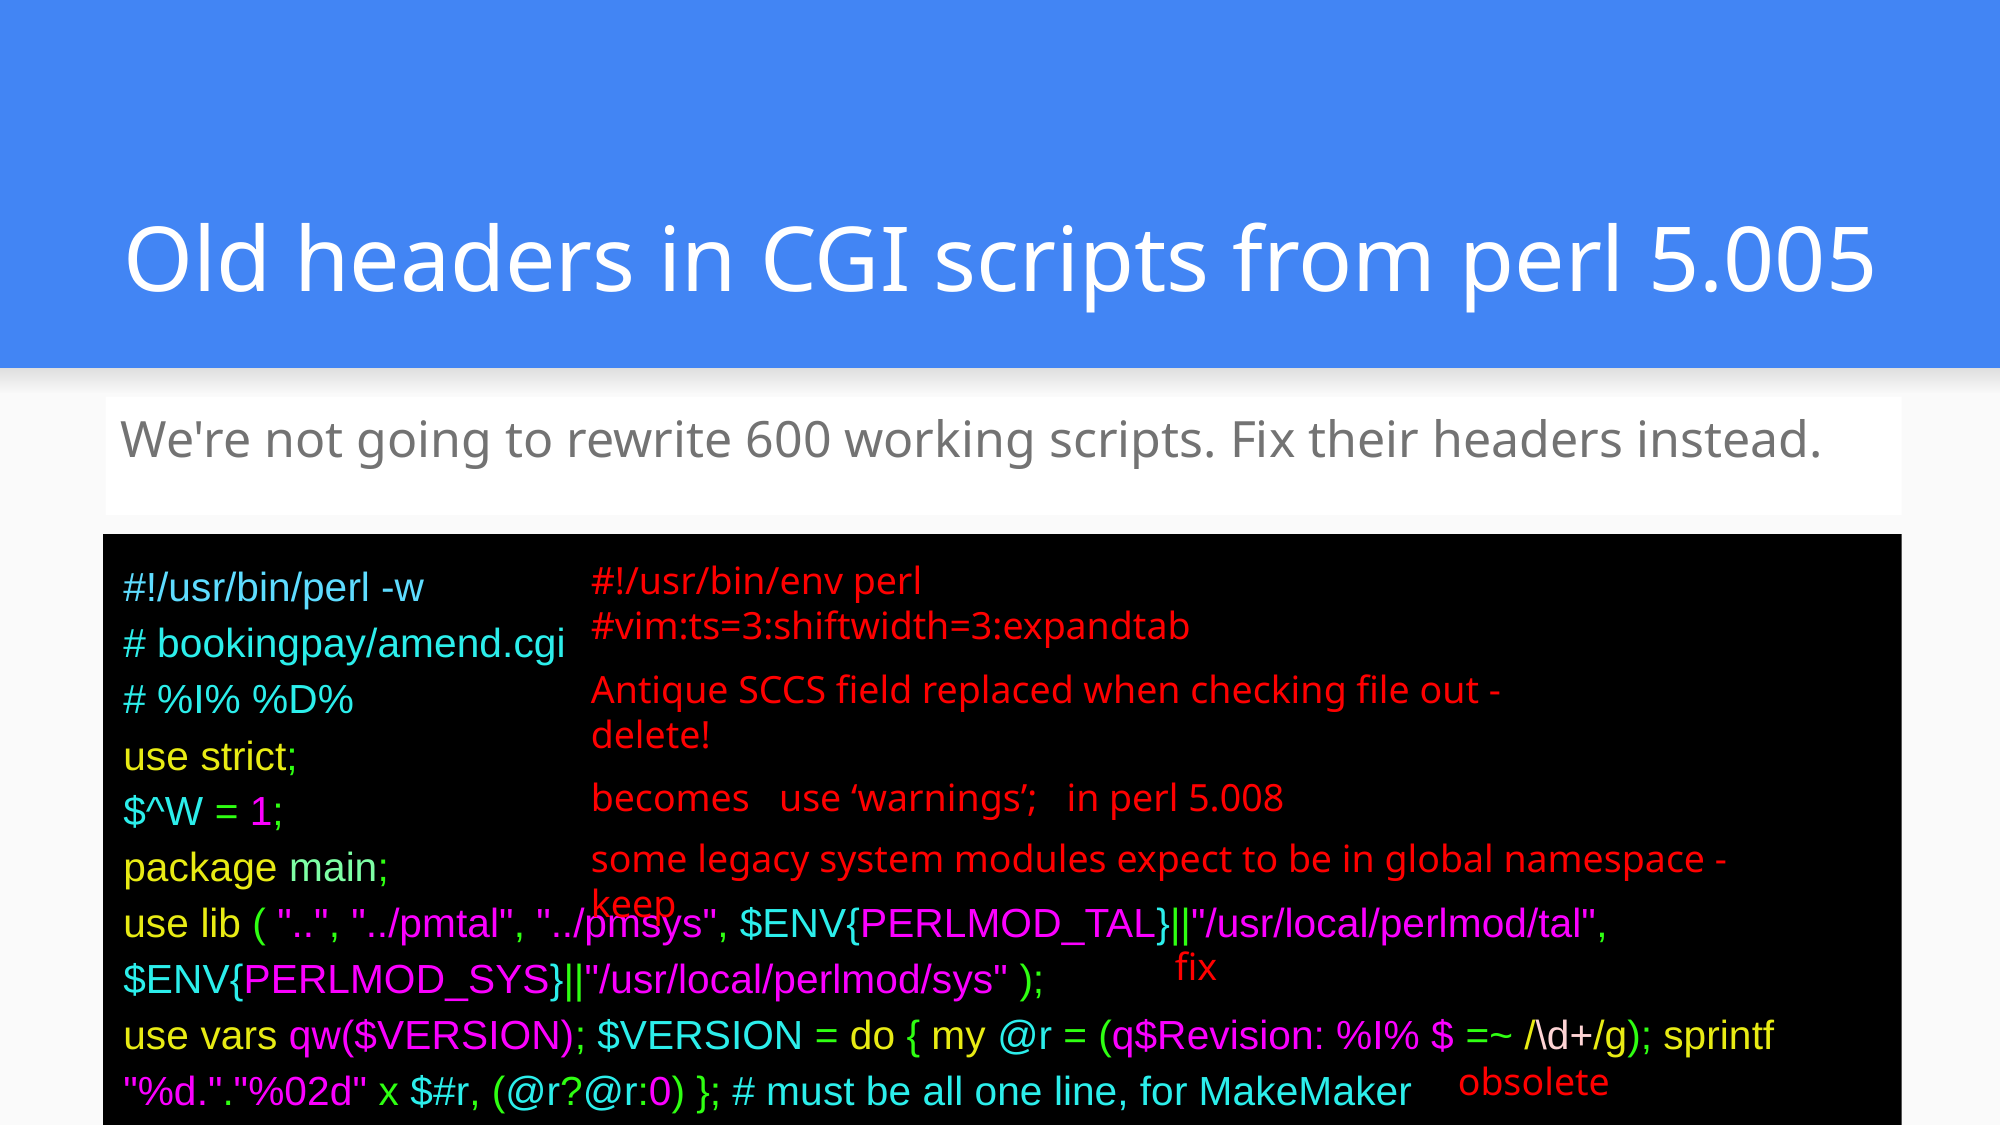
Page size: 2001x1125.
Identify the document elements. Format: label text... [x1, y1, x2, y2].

text_box becomes use ‘warnings’; in perl 5.008 [575, 759, 1592, 820]
text_box some legacy system modules expect to be in global namespace - keep [575, 820, 1790, 903]
title Old headers in CGI scripts from perl 5.005 [103, 161, 1902, 330]
text_box We're not going to rewrite 600 working scripts. Fix their headers instead. [105, 396, 1902, 515]
text_box fix [1159, 928, 1429, 1011]
text_box #!/usr/bin/env perl #vim:ts=3:shiftwidth=3:expandtab [575, 542, 1592, 625]
text_box Antique SCCS field replaced when checking file out - delete! [575, 650, 1592, 734]
list #!/usr/bin/perl -w # bookingpay/amend.cgi # %I% %D% use strict; $^W = 1; package main; use lib ( "..", "../pmtal", "../pmsys", $ENV{PERLMOD_TAL}||"/usr/local/perlmod/tal", $ENV{PERLMOD_SYS}||"/usr/local/perlmod/sys" ); use vars qw($VERSION); $VERSION = do { my @r = (q$Revision: %I% $ =~ /\d+/g); sprintf "%d."."%02d" x $#r, (@r?@r:0) }; # must be all one line, for MakeMaker [103, 534, 1902, 1125]
text_box obsolete [1443, 1042, 1712, 1125]
